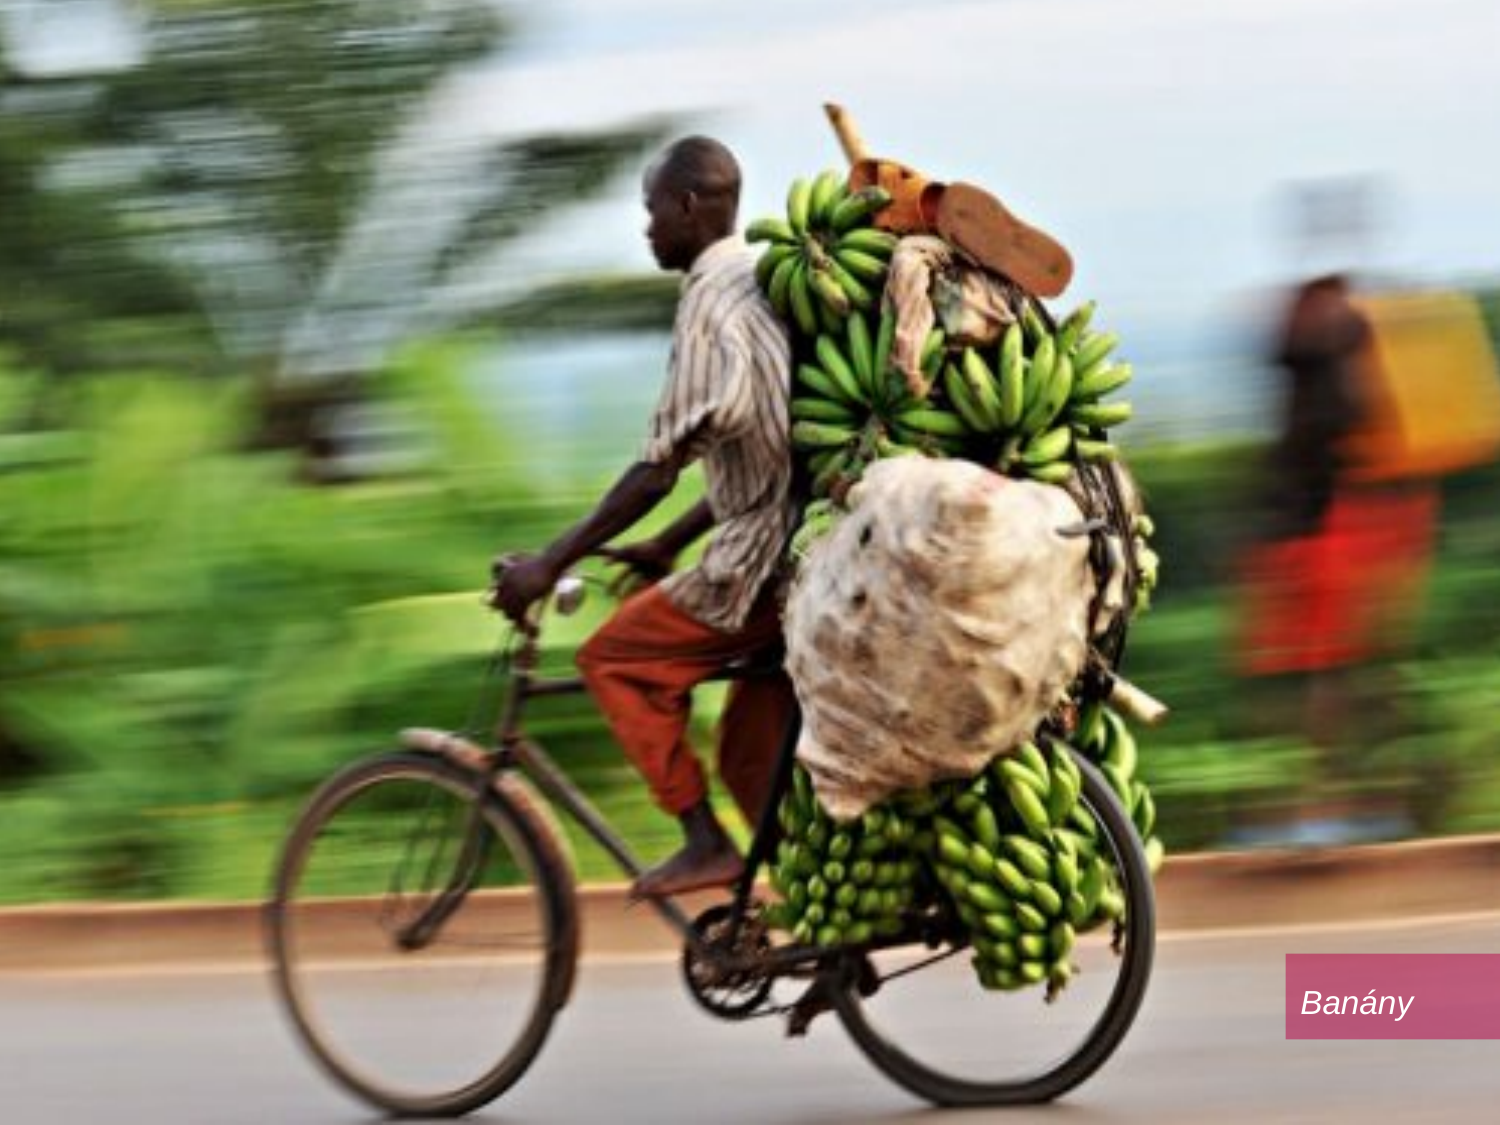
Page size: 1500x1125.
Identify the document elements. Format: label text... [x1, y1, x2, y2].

text_box Banány [1285, 953, 1500, 1040]
picture [0, 0, 1500, 1125]
